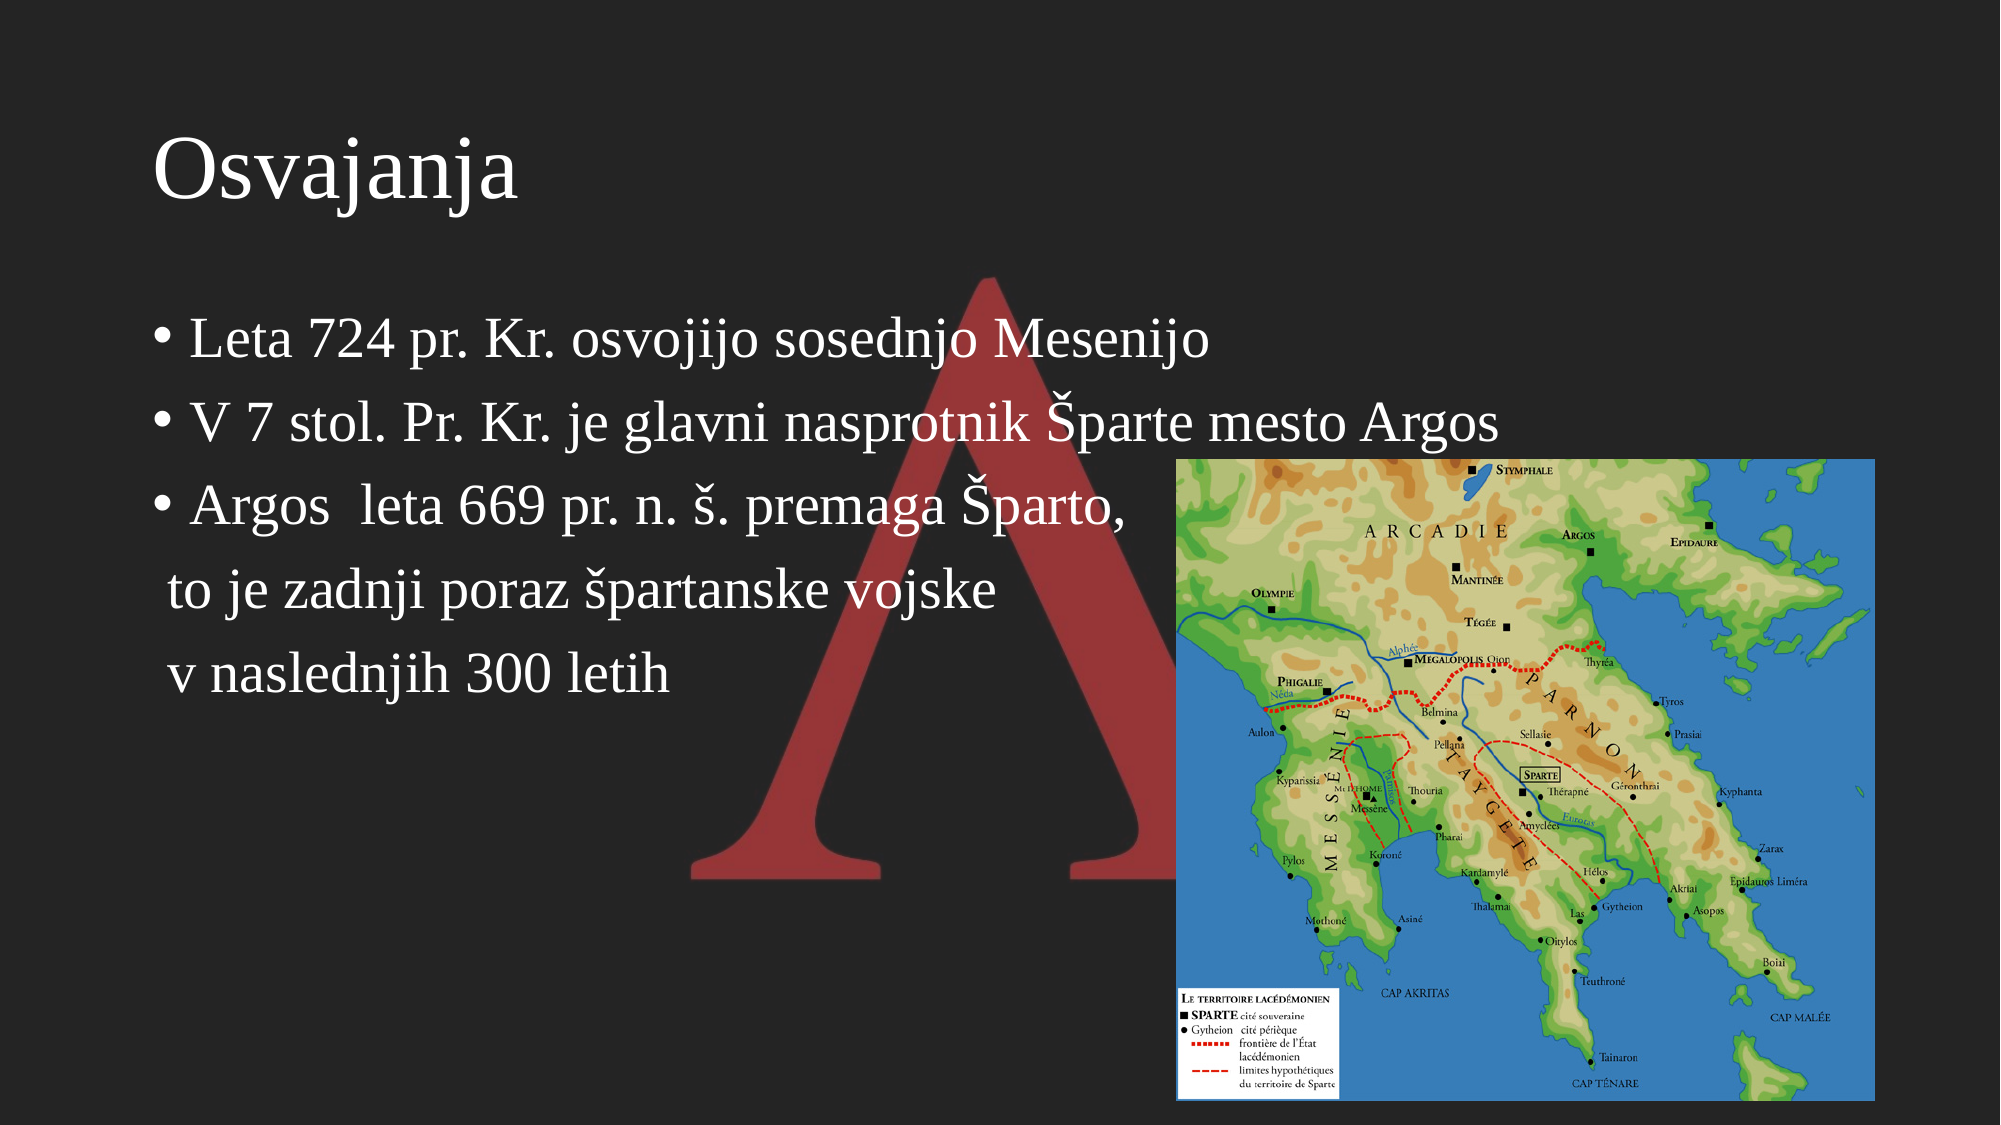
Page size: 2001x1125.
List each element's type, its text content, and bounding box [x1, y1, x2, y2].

title Osvajanja [137, 59, 1863, 278]
picture [1176, 459, 1875, 1101]
list Leta 724 pr. Kr. osvojijo sosednjo Mesenijo V 7 stol. Pr. Kr. je glavni nasprotnik Šparte mesto Argos Argos leta 669 pr. n. š. premaga Šparto, to je zadnji poraz špartanske vojske v naslednjih 300 letih [137, 299, 1863, 1014]
